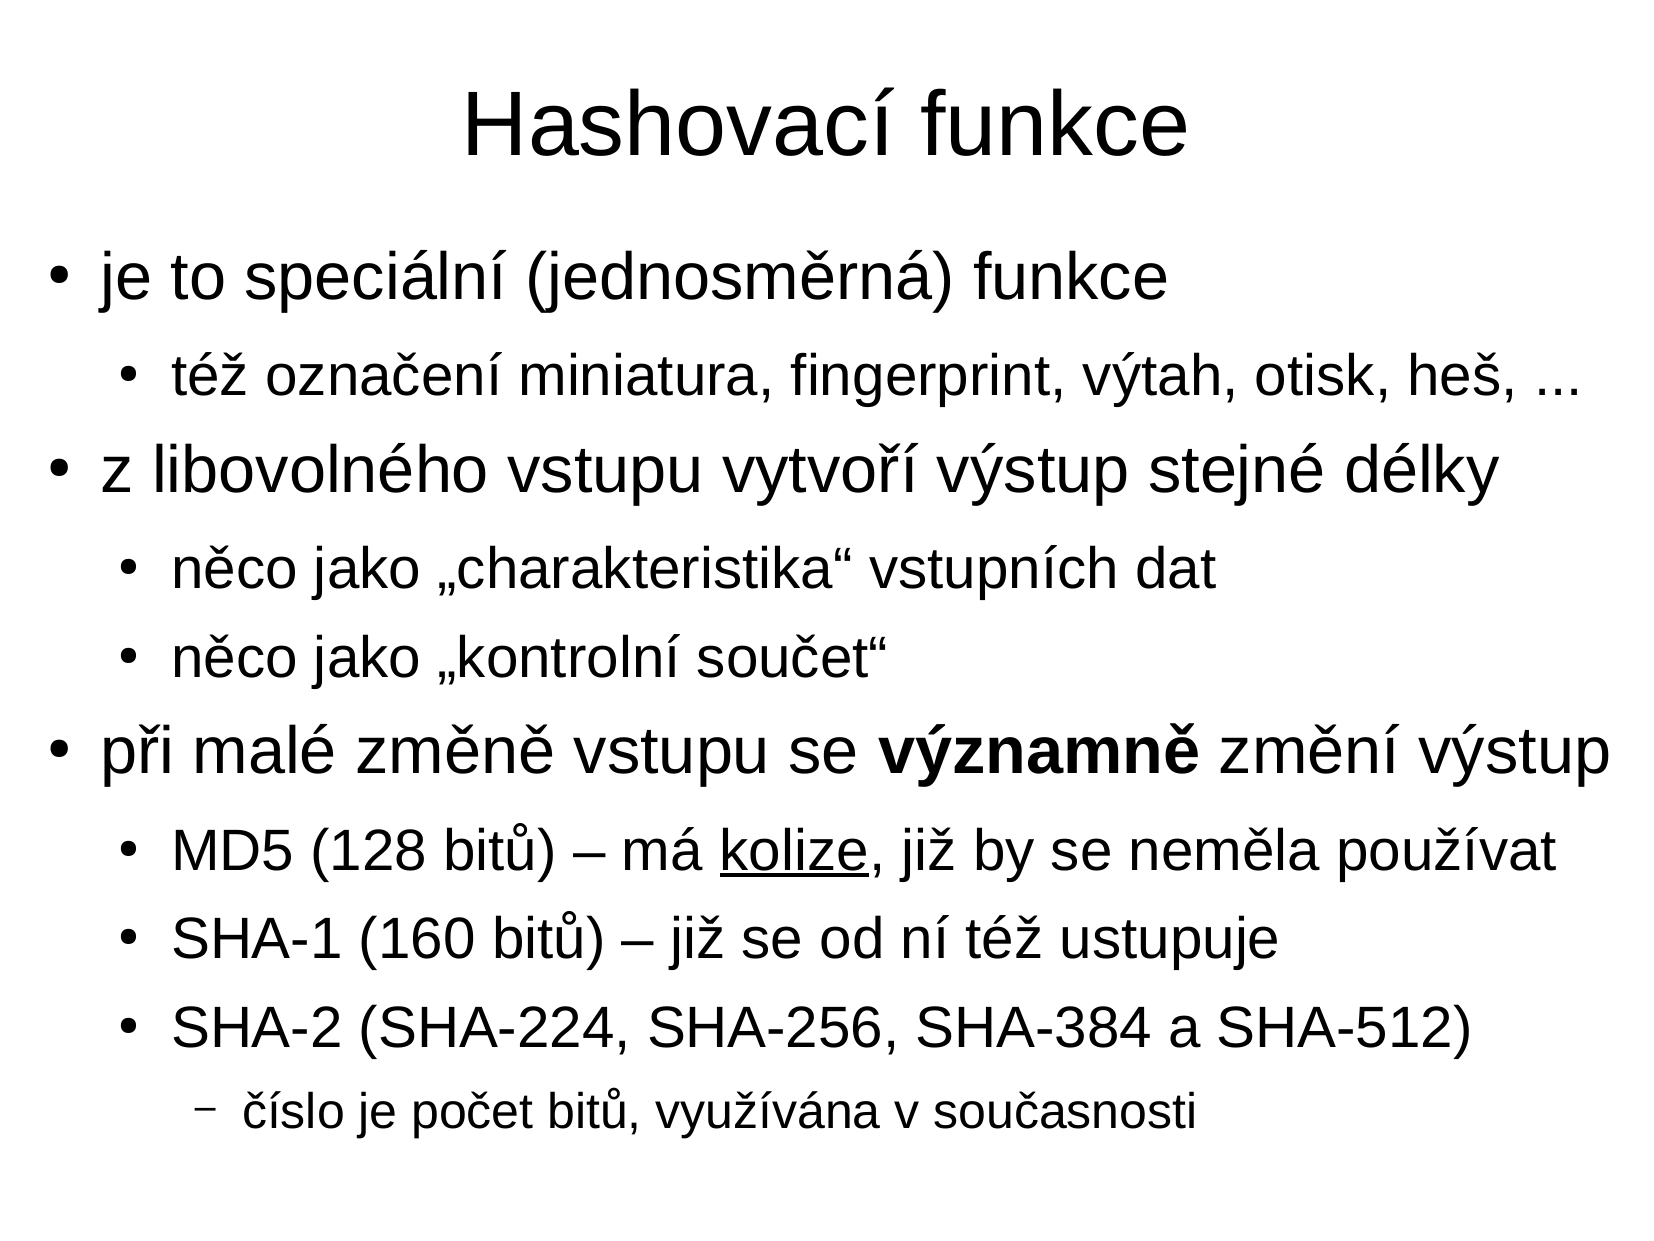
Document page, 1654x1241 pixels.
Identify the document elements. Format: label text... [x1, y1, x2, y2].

list je to speciální (jednosměrná) funkce též označení miniatura, fingerprint, výtah, otisk, heš, ... z libovolného vstupu vytvoří výstup stejné délky něco jako „charakteristika“ vstupních dat něco jako „kontrolní součet“ při malé změně vstupu se významně změní výstup MD5 (128 bitů) – má kolize, již by se neměla používat SHA-1 (160 bitů) – již se od ní též ustupuje SHA-2 (SHA-224, SHA-256, SHA-384 a SHA-512) číslo je počet bitů, využívána v současnosti [29, 238, 1654, 1176]
title Hashovací funkce [82, 27, 1571, 220]
